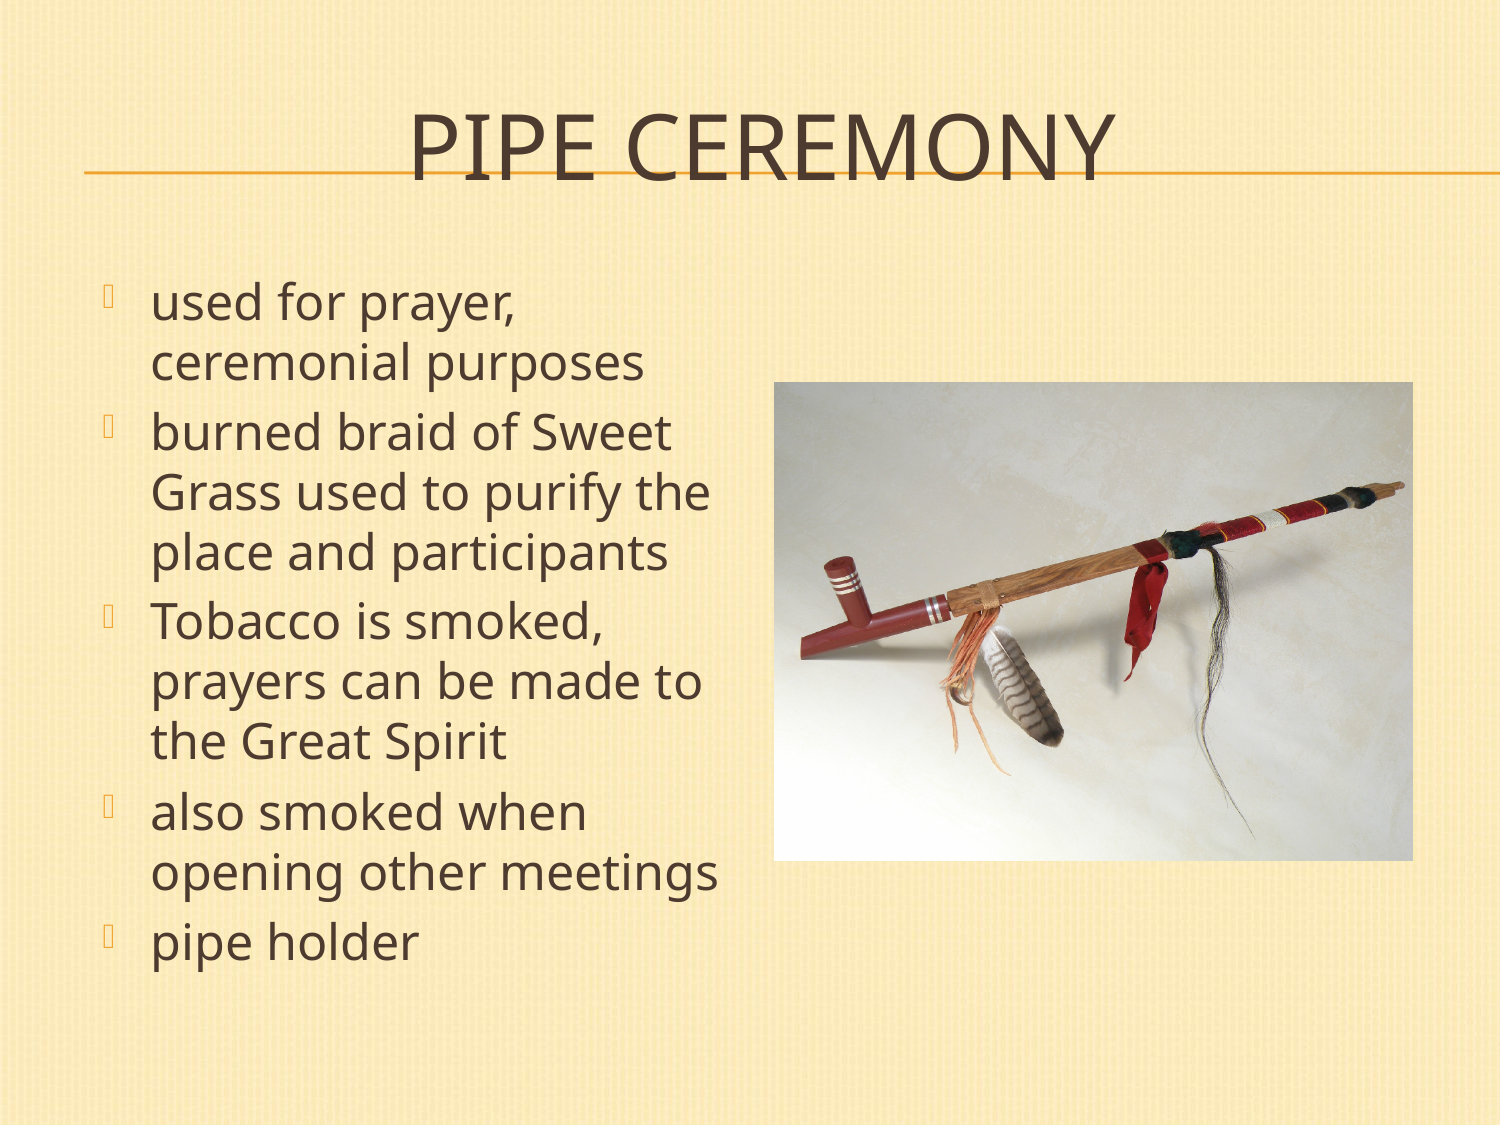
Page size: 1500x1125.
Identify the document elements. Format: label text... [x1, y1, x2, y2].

title pipe ceremony [49, 75, 1475, 213]
list used for prayer, ceremonial purposes burned braid of Sweet Grass used to purify the place and participants Tobacco is smoked, prayers can be made to the Great Spirit also smoked when opening other meetings pipe holder [87, 262, 738, 988]
picture [0, 0, 1500, 1125]
